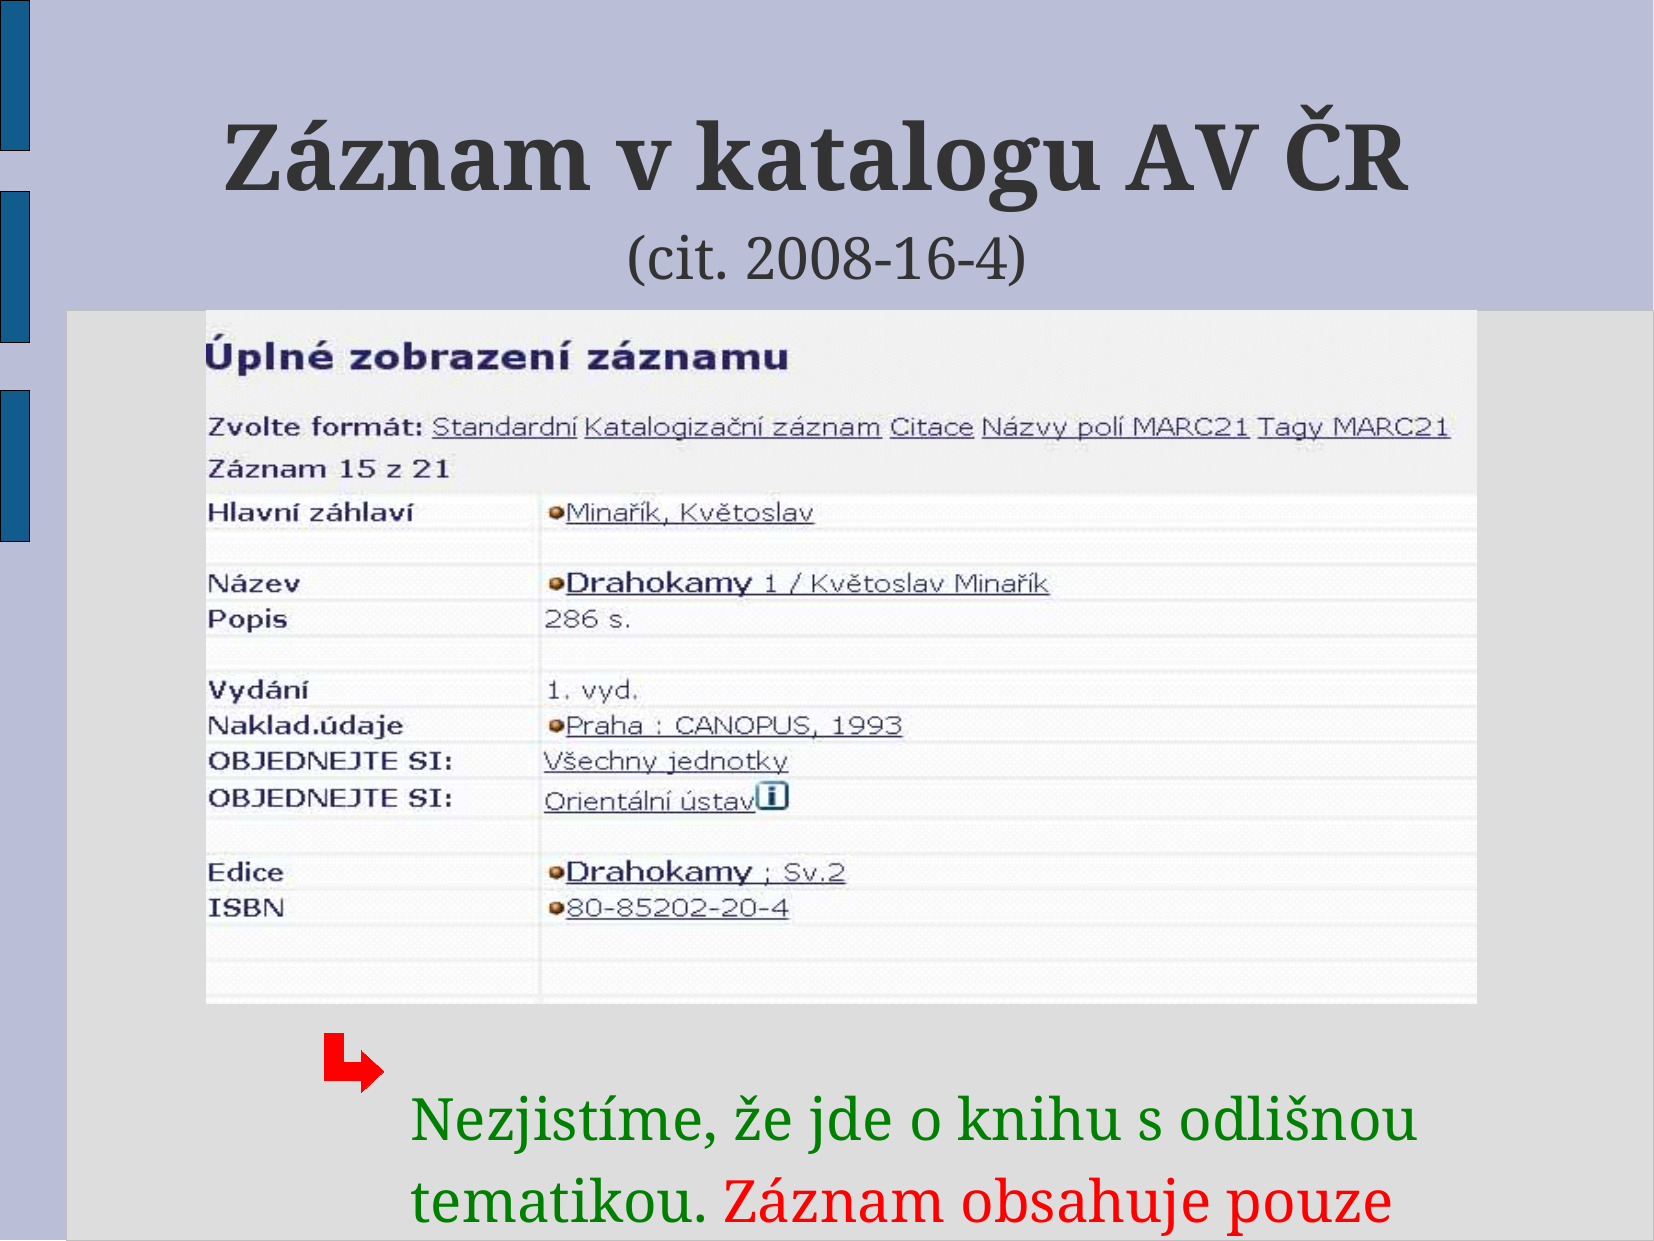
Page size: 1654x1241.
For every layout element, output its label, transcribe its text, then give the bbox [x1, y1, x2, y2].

title Záznam v katalogu AV ČR (cit. 2008-16-4) [121, 91, 1534, 299]
picture [206, 310, 1477, 797]
text_box [324, 1033, 384, 1093]
list Nezjistíme, že jde o knihu s odlišnou tematikou. Záznam obsahuje pouze identifikační údaje. [118, 797, 1531, 1234]
